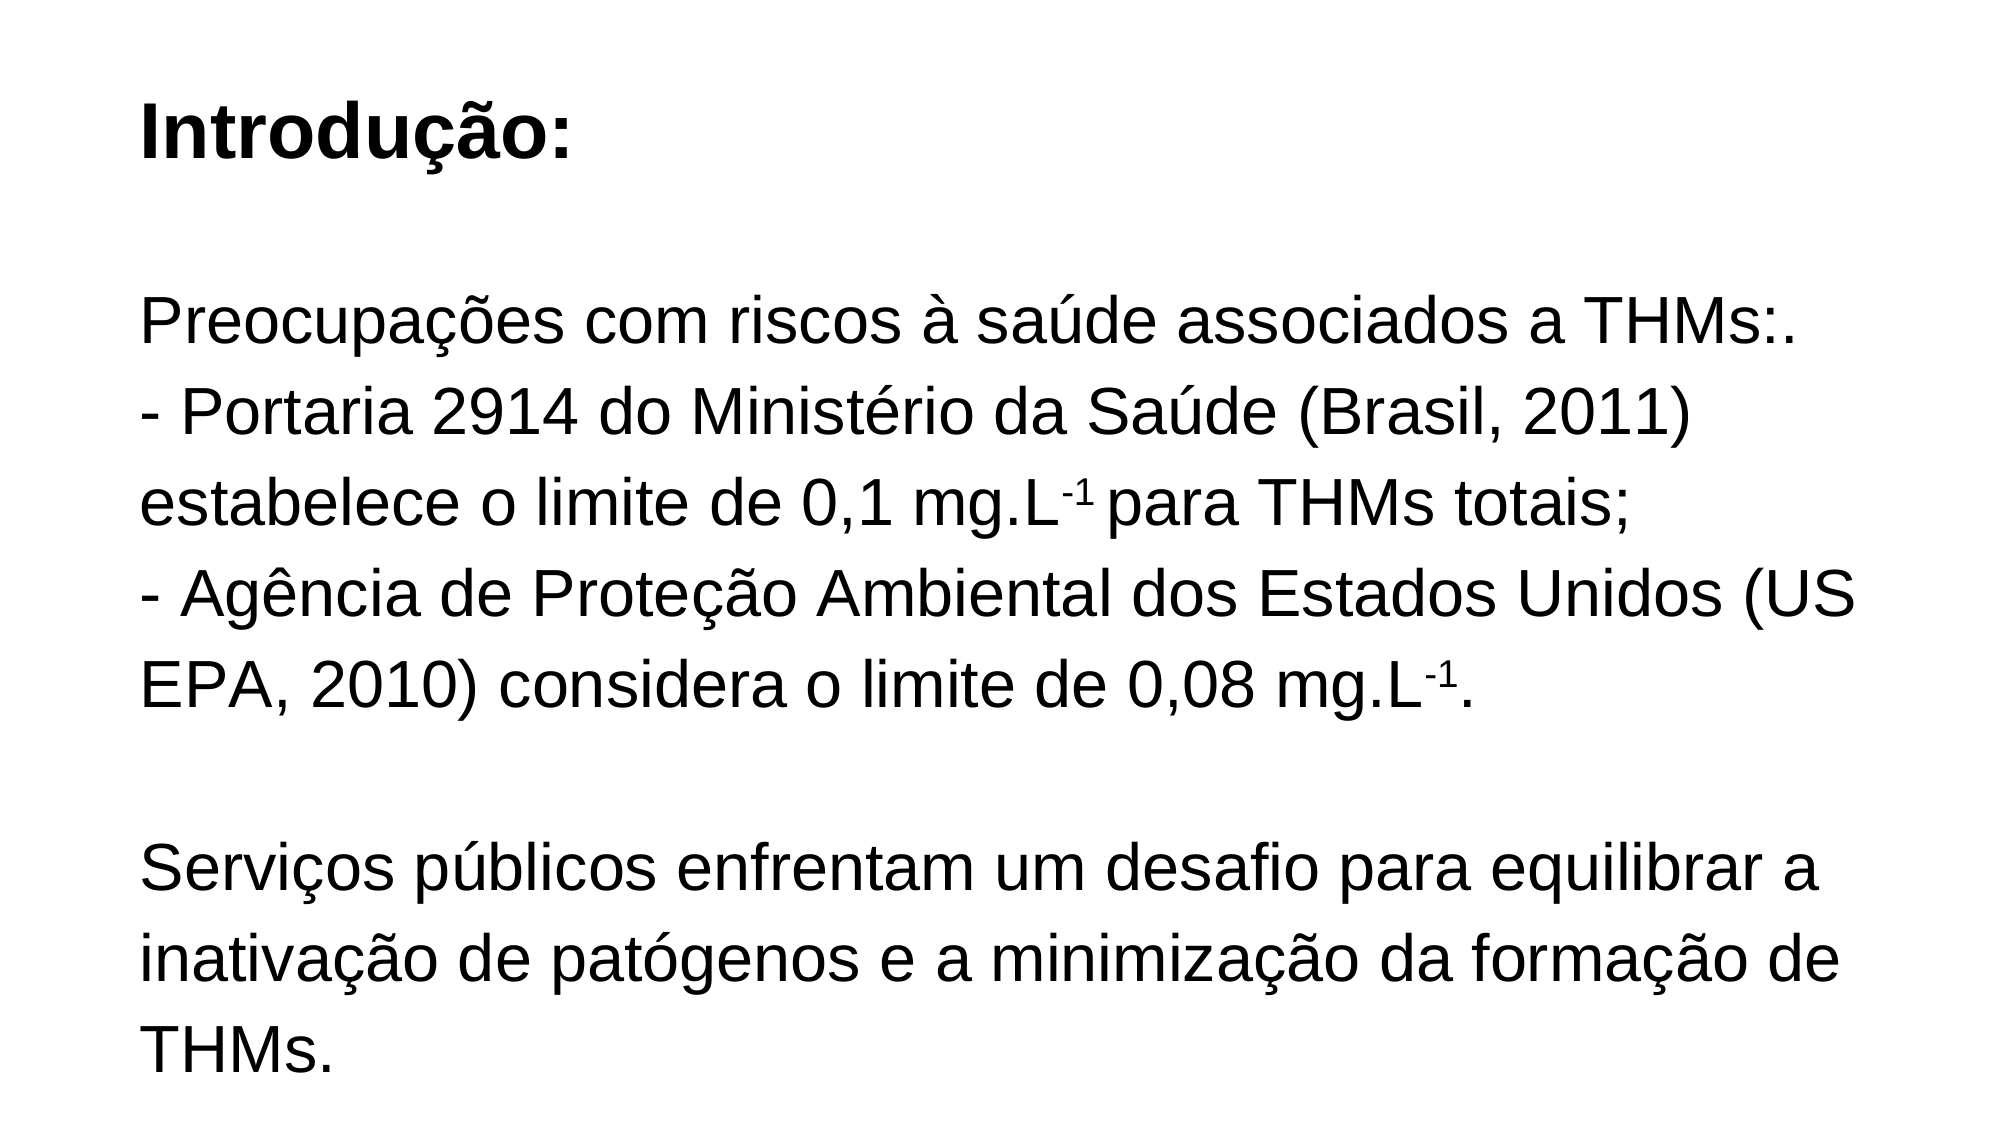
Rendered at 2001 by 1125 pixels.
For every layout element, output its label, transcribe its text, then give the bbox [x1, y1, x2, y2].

title Introdução: Preocupações com riscos à saúde associados a THMs:. - Portaria 2914 do Ministério da Saúde (Brasil, 2011) estabelece o limite de 0,1 mg.L-1 para THMs totais; - Agência de Proteção Ambiental dos Estados Unidos (US EPA, 2010) considera o limite de 0,08 mg.L-1. Serviços públicos enfrentam um desafio para equilibrar a inativação de patógenos e a minimização da formação de THMs. [125, 58, 1909, 1082]
